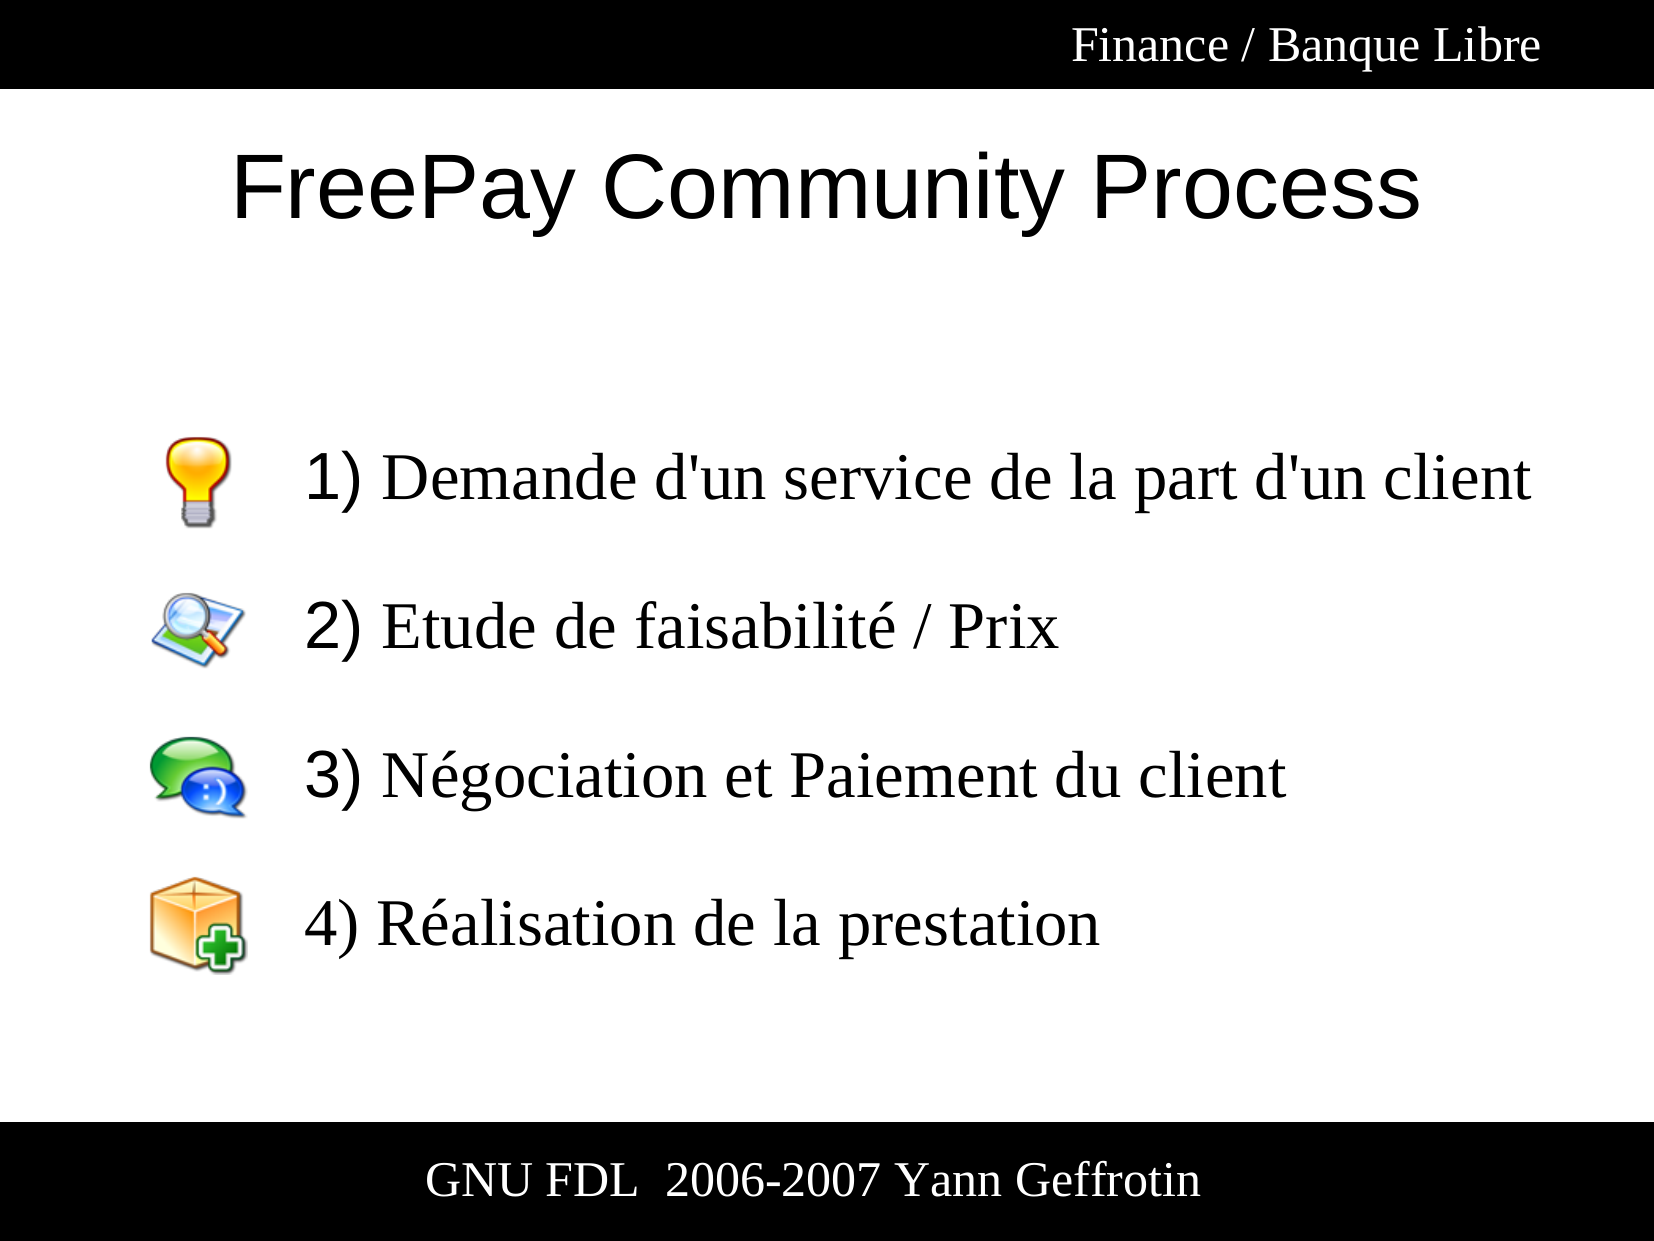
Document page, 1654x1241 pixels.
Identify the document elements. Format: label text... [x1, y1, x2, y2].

picture [147, 726, 248, 827]
picture [147, 579, 248, 680]
picture [147, 431, 248, 532]
picture [147, 874, 248, 975]
subtitle 1) Demande d'un service de la part d'un client 2) Etude de faisabilité / Prix 3) Négociation et Paiement du client 4) Réalisation de la prestation [82, 290, 1571, 1109]
title FreePay Community Process [82, 118, 1571, 257]
